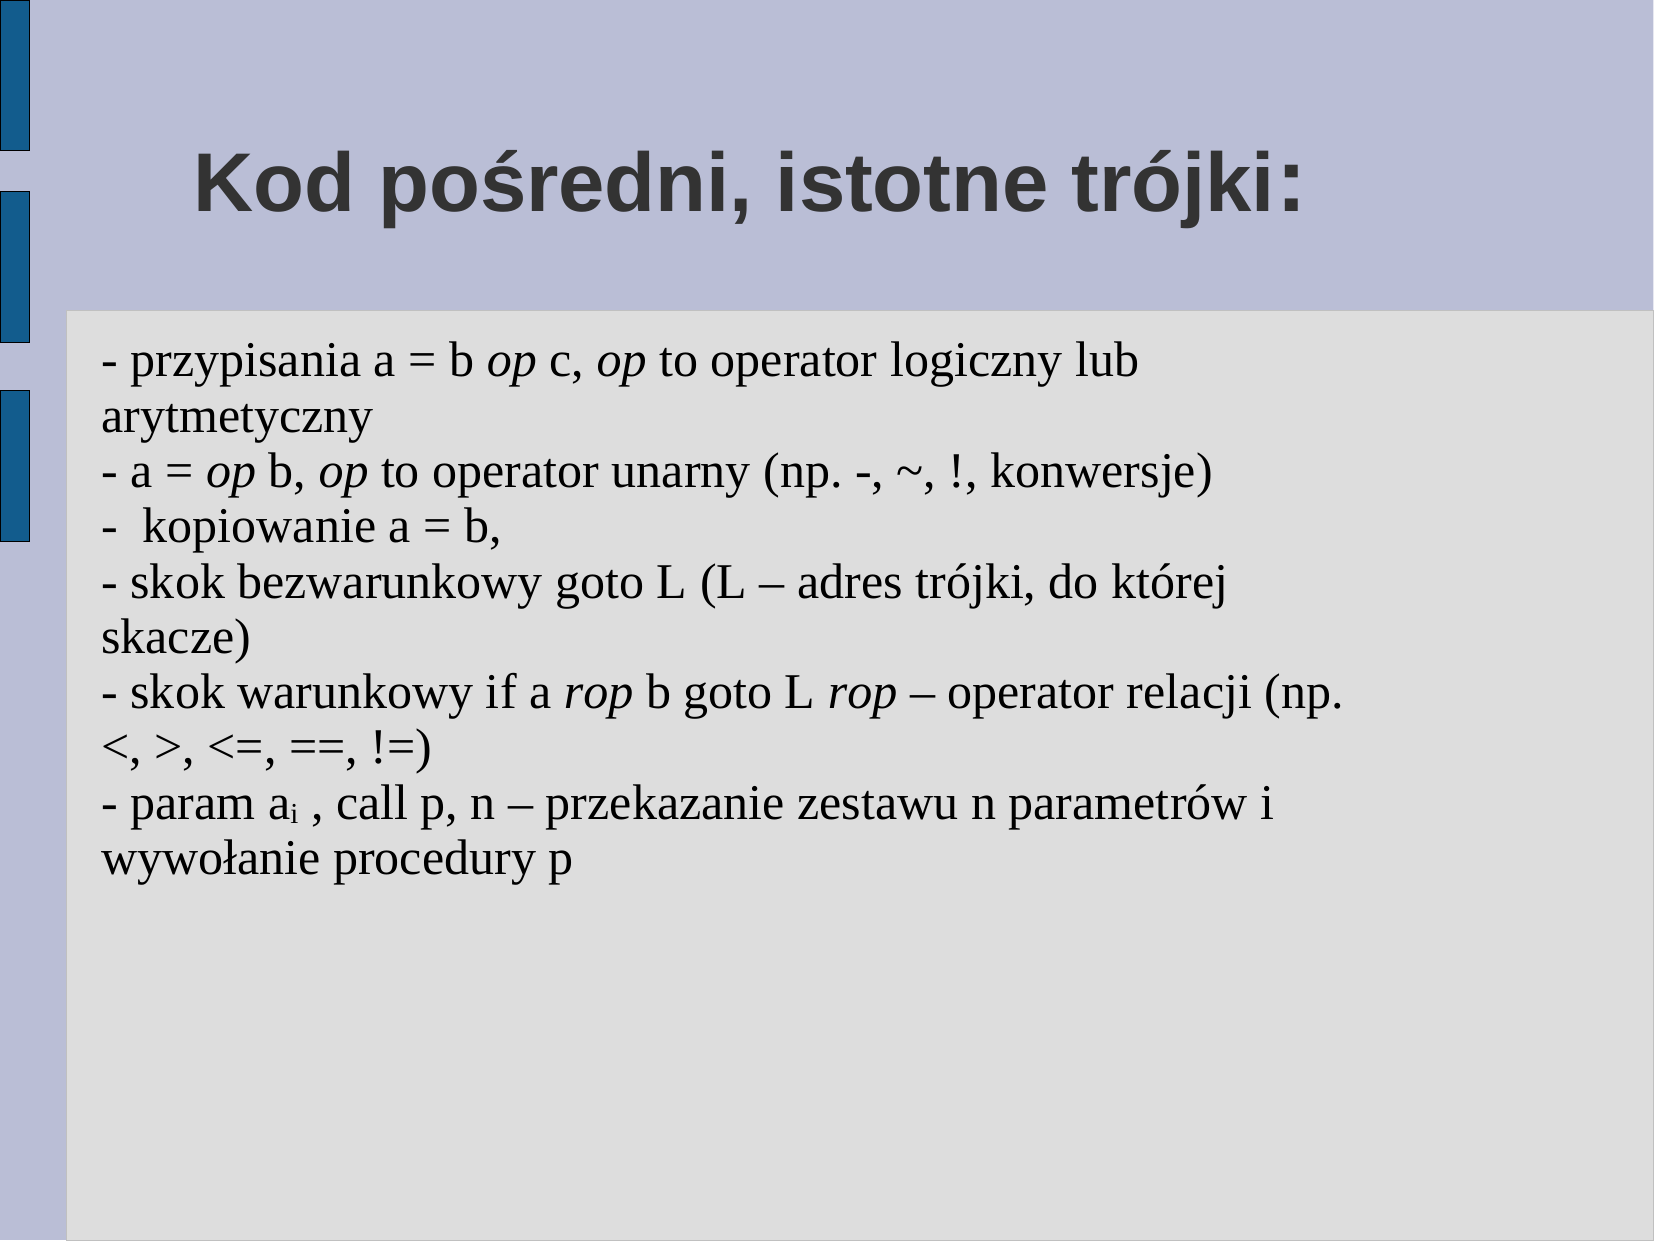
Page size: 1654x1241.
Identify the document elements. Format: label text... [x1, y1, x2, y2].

title Kod pośredni, istotne trójki: [112, 85, 1388, 274]
text_box - przypisania a = b op c, op to operator logiczny lub arytmetyczny - a = op b, op to operator unarny (np. -, ~, !, konwersje) - kopiowanie a = b, - skok bezwarunkowy goto L (L – adres trójki, do której skacze) - skok warunkowy if a rop b goto L rop – operator relacji (np. <, >, <=, ==, !=) - param ai , call p, n – przekazanie zestawu n parametrów i wywołanie procedury p [101, 332, 1359, 953]
